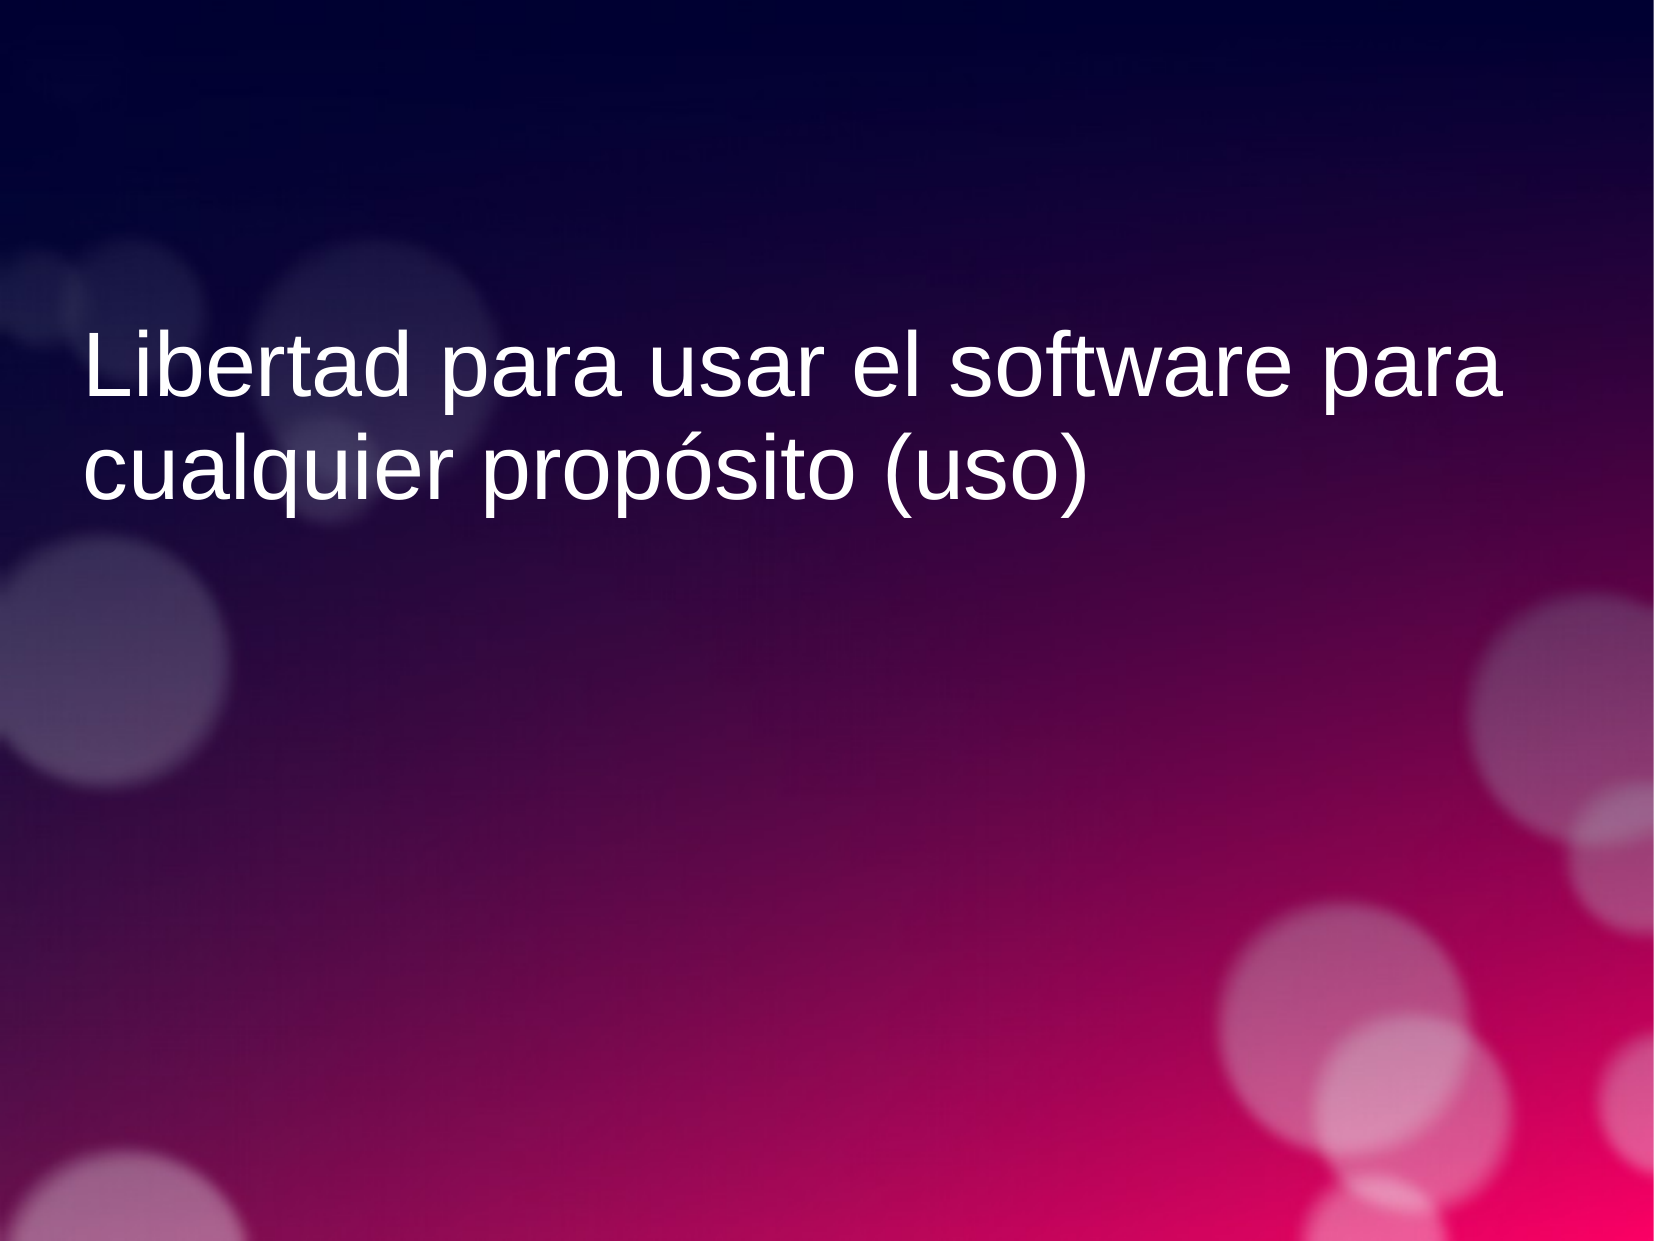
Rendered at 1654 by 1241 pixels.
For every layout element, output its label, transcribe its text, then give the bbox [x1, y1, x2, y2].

picture [0, 0, 1654, 1241]
title Libertad para usar el software para cualquier propósito (uso) [82, 312, 1571, 520]
